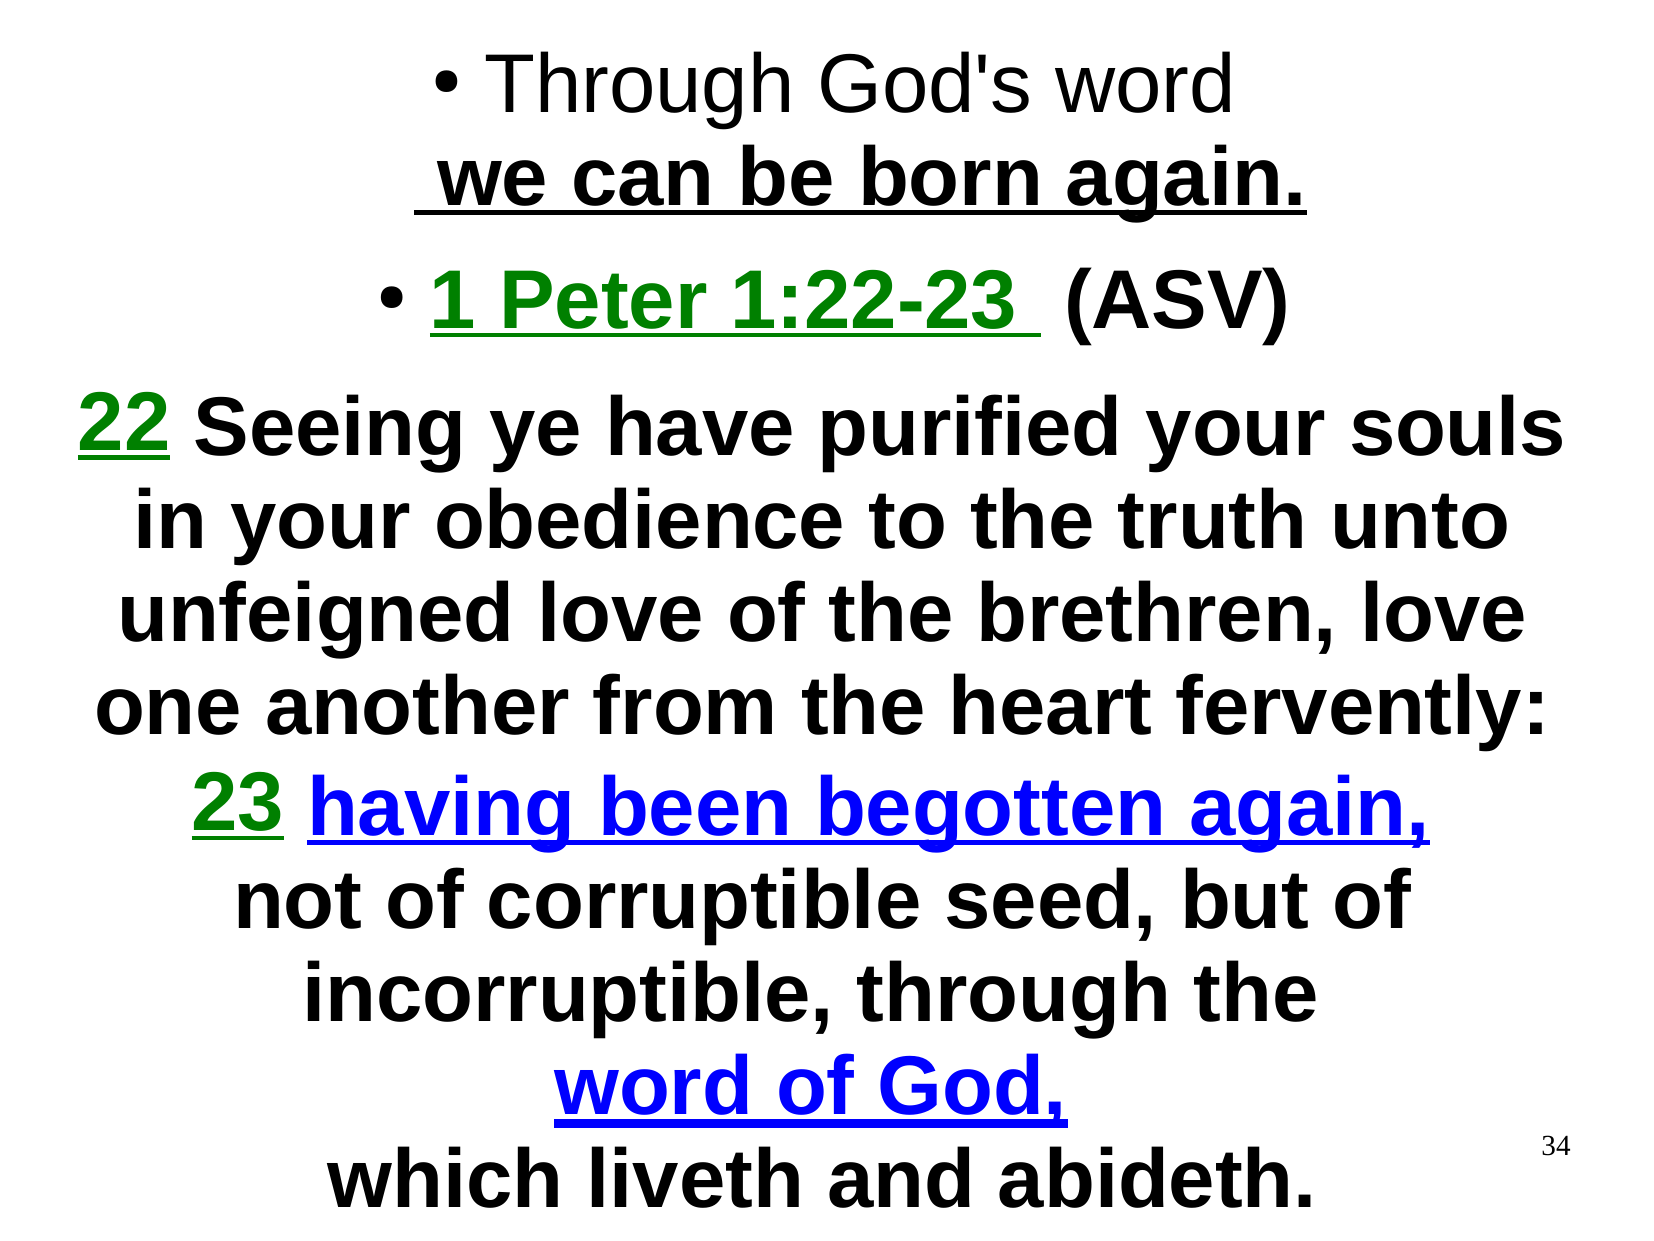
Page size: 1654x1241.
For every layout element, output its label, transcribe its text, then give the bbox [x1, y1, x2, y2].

list Through God's word we can be born again. 1 Peter 1:22-23 (ASV) 22 Seeing ye have purified your souls in your obedience to the truth unto unfeigned love of the brethren, love one another from the heart fervently: 23 having been begotten again, not of corruptible seed, but of incorruptible, through the word of God, which liveth and abideth. [37, 37, 1613, 1238]
